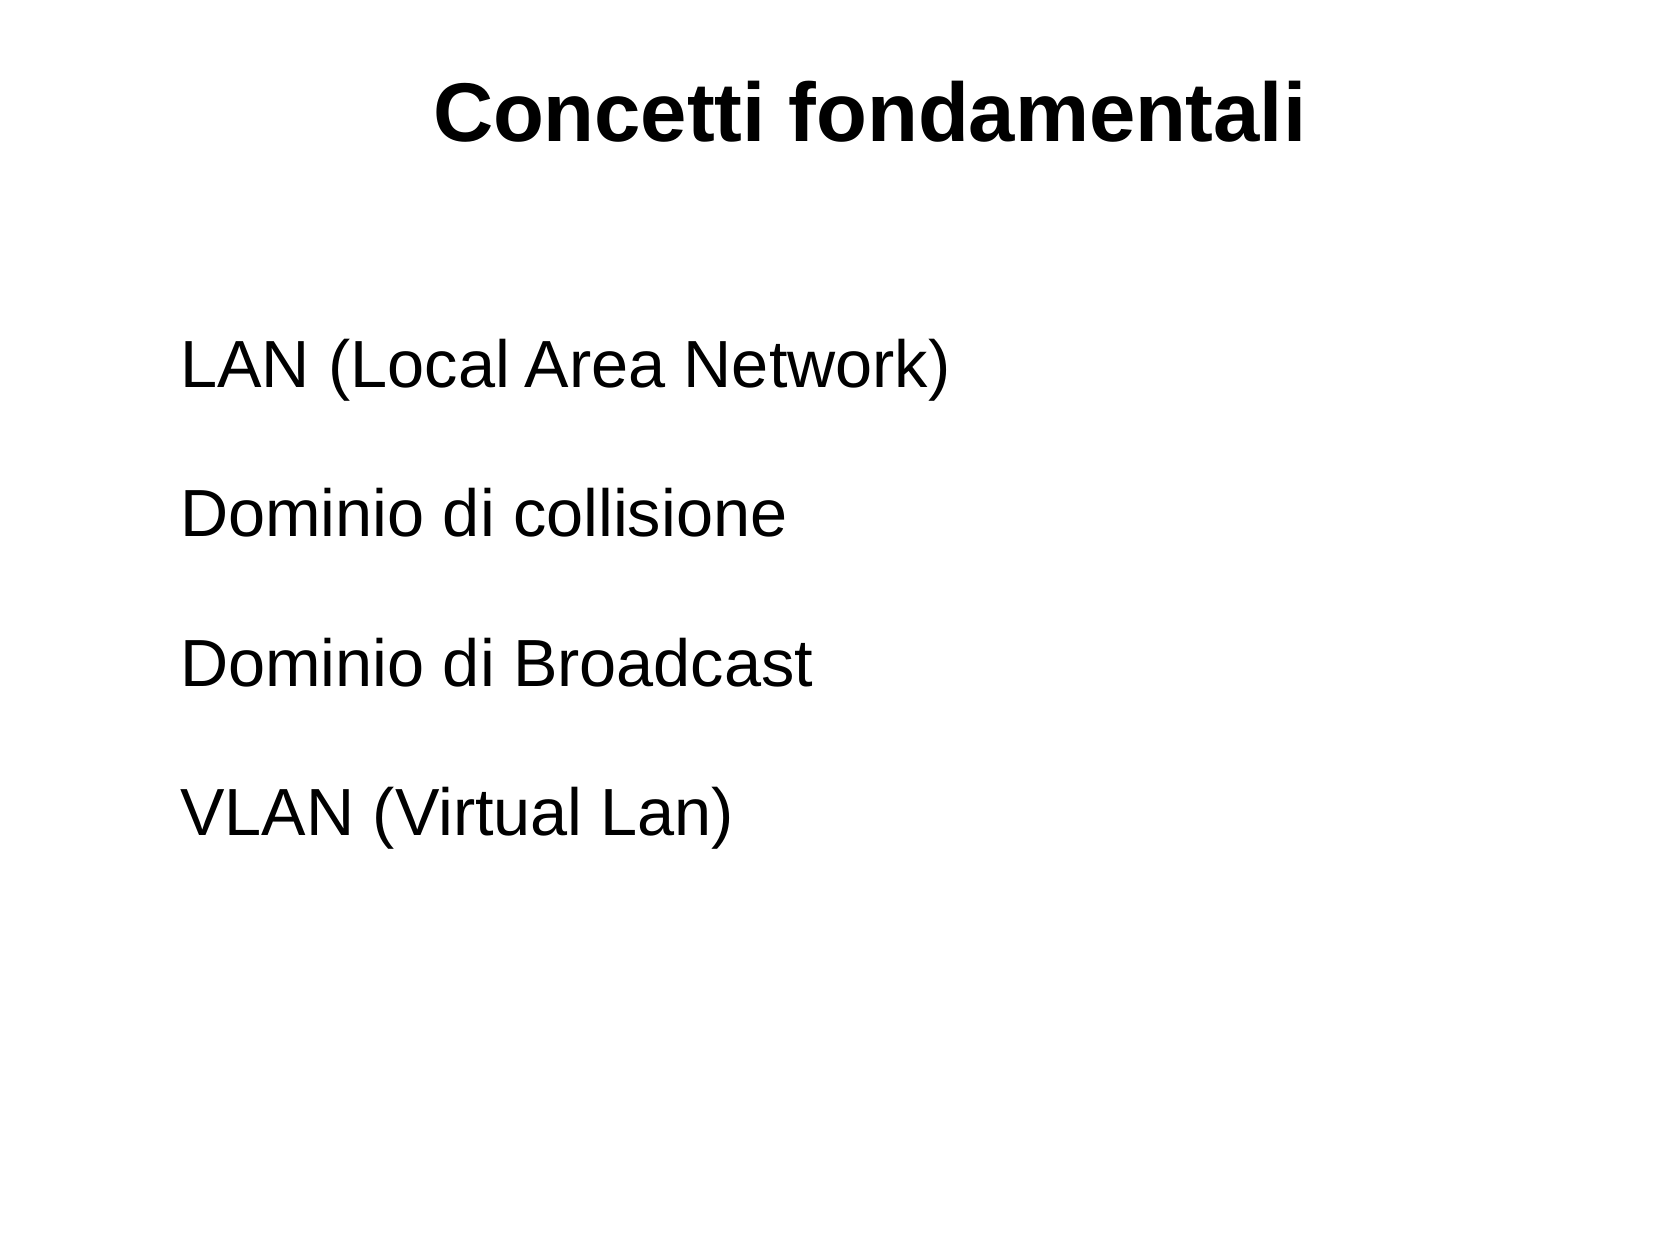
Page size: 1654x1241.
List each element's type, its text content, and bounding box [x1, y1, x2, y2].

text_box LAN (Local Area Network) Dominio di collisione Dominio di Broadcast VLAN (Virtual Lan) [147, 319, 990, 858]
text_box Concetti fondamentali [0, 59, 1654, 207]
